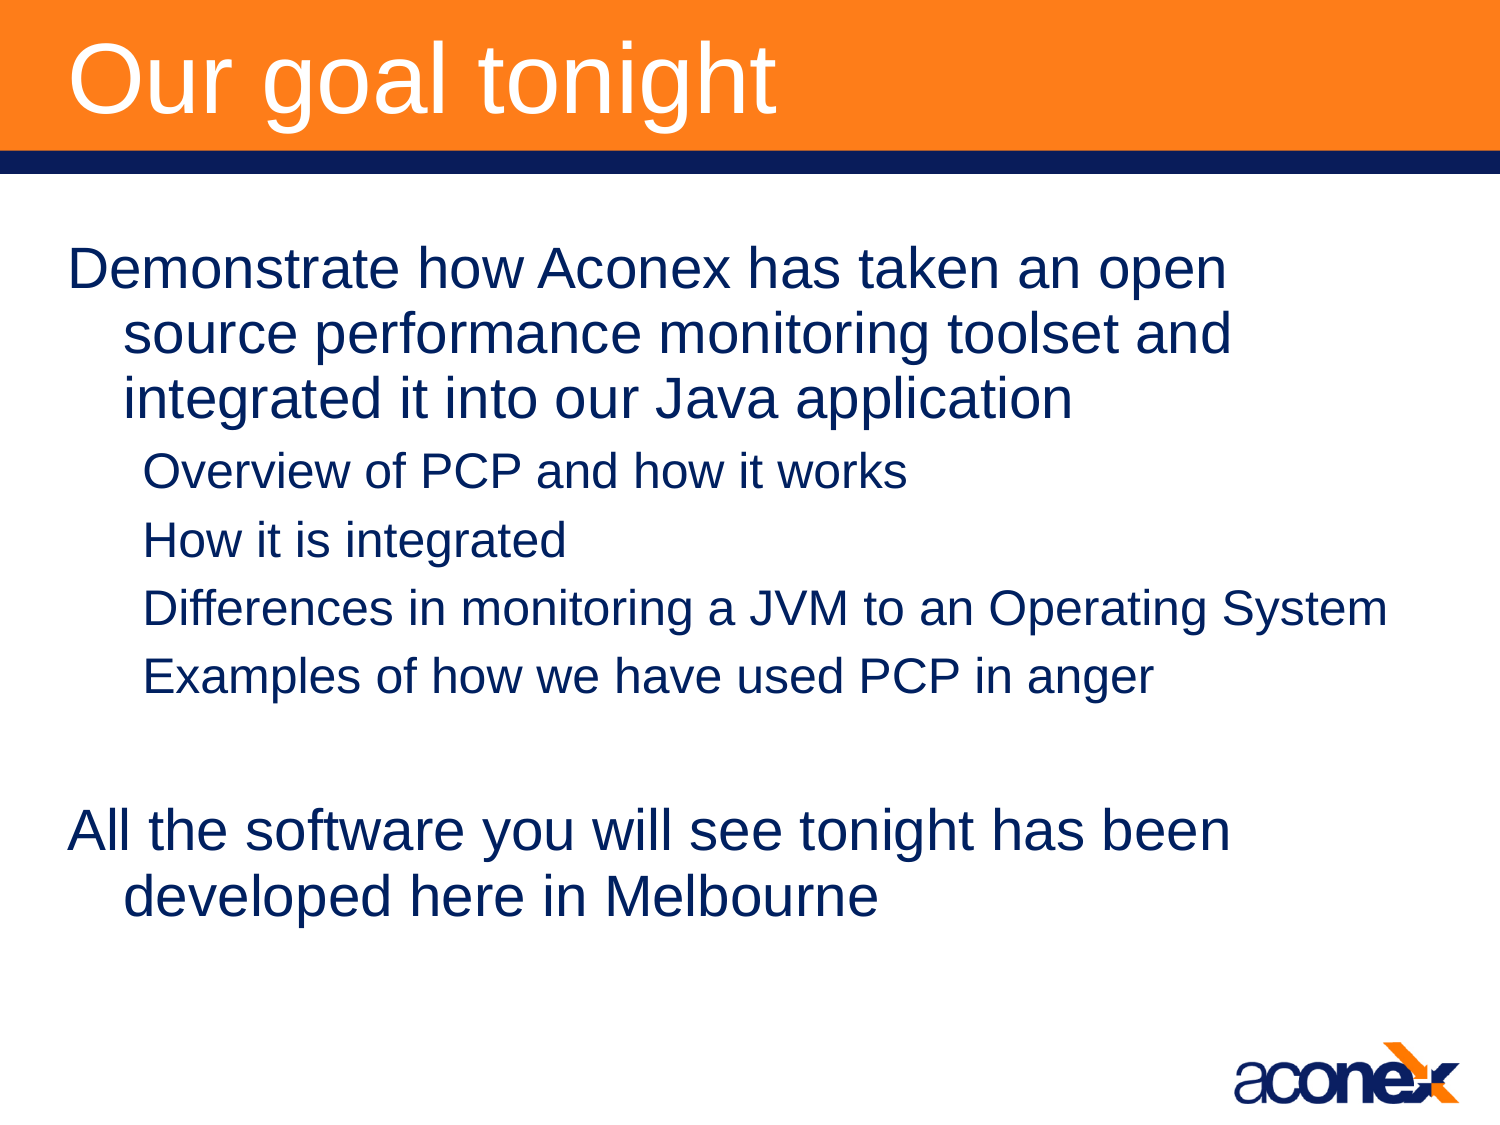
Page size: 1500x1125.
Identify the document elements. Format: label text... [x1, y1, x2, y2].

list Demonstrate how Aconex has taken an open source performance monitoring toolset and integrated it into our Java application Overview of PCP and how it works How it is integrated Differences in monitoring a JVM to an Operating System Examples of how we have used PCP in anger All the software you will see tonight has been developed here in Melbourne [67, 236, 1418, 1061]
picture [1234, 1042, 1460, 1104]
title Our goal tonight [67, 9, 1418, 148]
